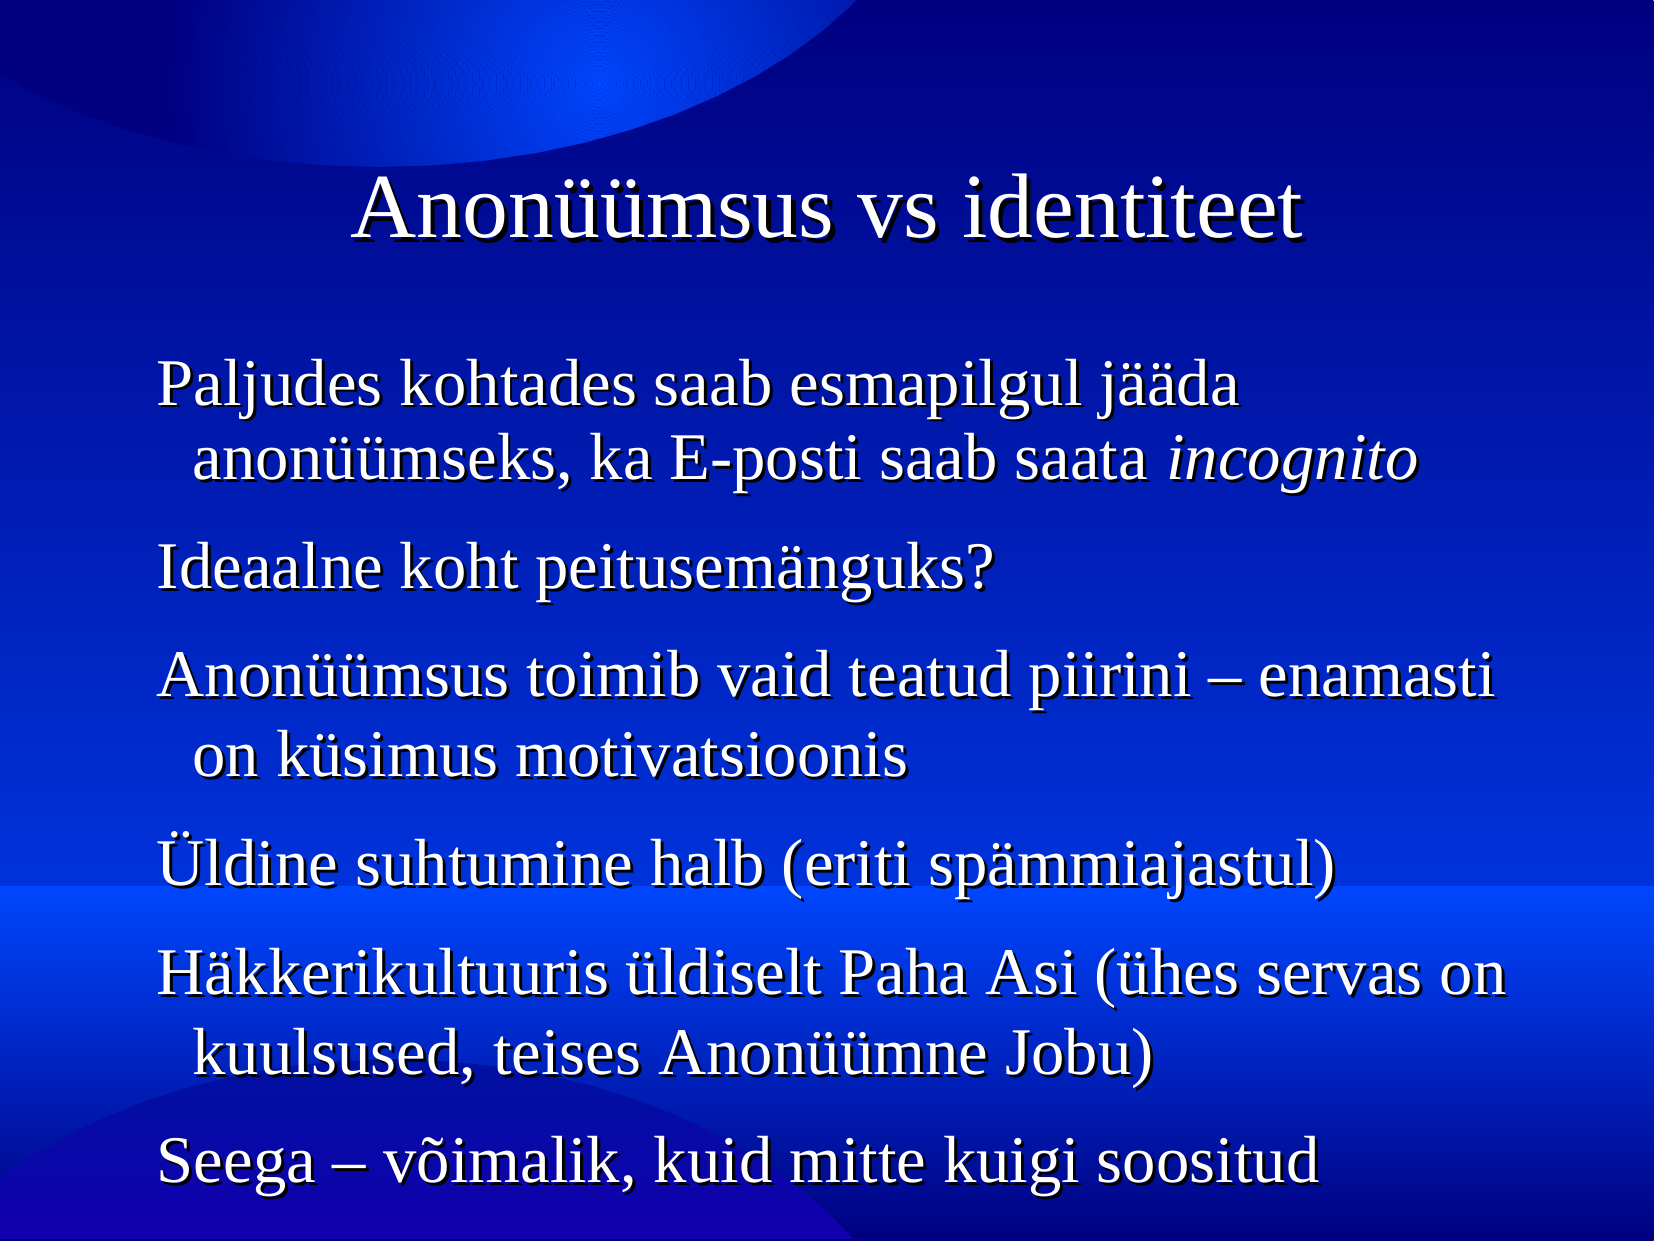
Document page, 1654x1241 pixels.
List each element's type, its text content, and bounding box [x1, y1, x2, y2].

title Anonüümsus vs identiteet [121, 102, 1534, 311]
list Paljudes kohtades saab esmapilgul jääda anonüümseks, ka E-posti saab saata incognito Ideaalne koht peitusemänguks? Anonüümsus toimib vaid teatud piirini – enamasti on küsimus motivatsioonis Üldine suhtumine halb (eriti spämmiajastul) Häkkerikultuuris üldiselt Paha Asi (ühes servas on kuulsused, teises Anonüümne Jobu) Seega – võimalik, kuid mitte kuigi soositud [121, 344, 1534, 1197]
